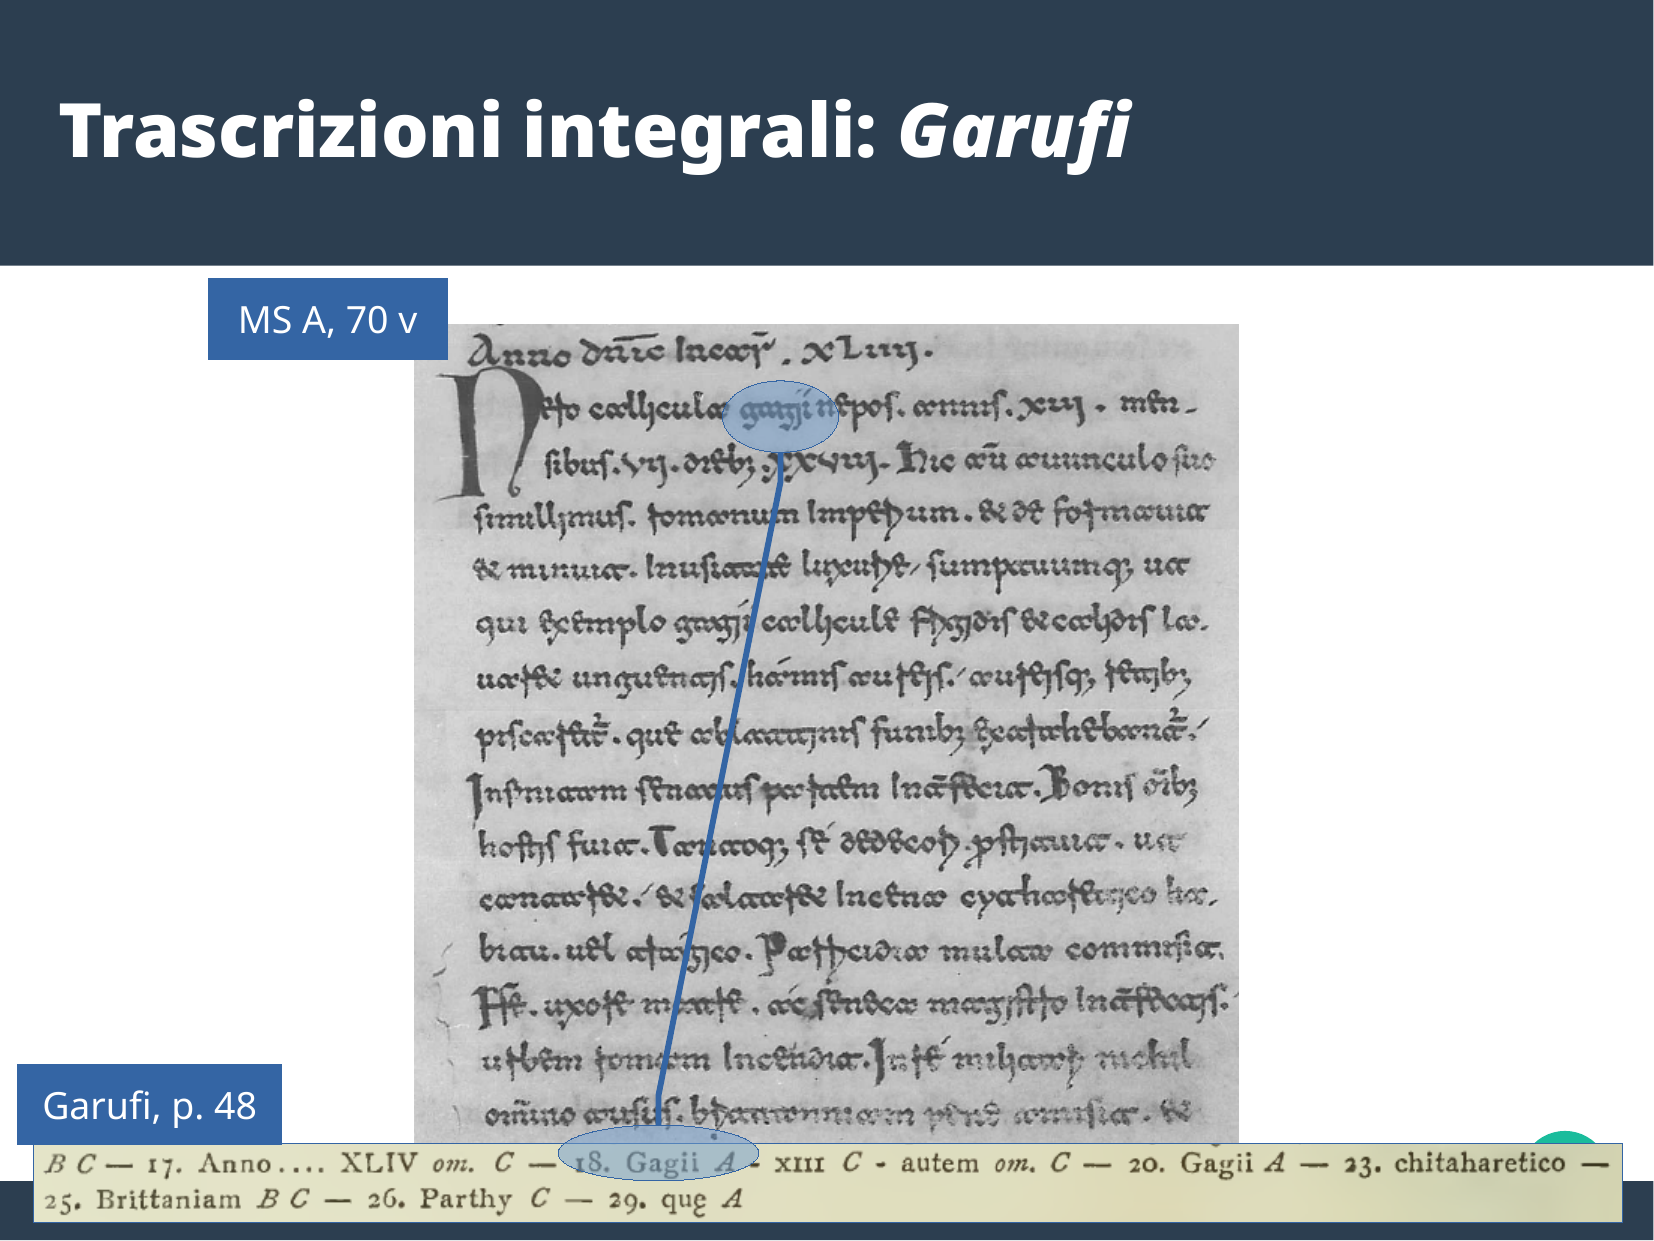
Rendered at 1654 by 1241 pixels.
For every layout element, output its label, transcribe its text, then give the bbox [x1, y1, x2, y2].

text_box [722, 380, 839, 453]
picture [33, 324, 1623, 1223]
text_box MS A, 70 v [208, 278, 448, 360]
text_box Garufi, p. 48 [17, 1064, 282, 1145]
title Trascrizioni integrali: Garufi [59, 49, 1595, 207]
text_box [558, 1125, 759, 1181]
